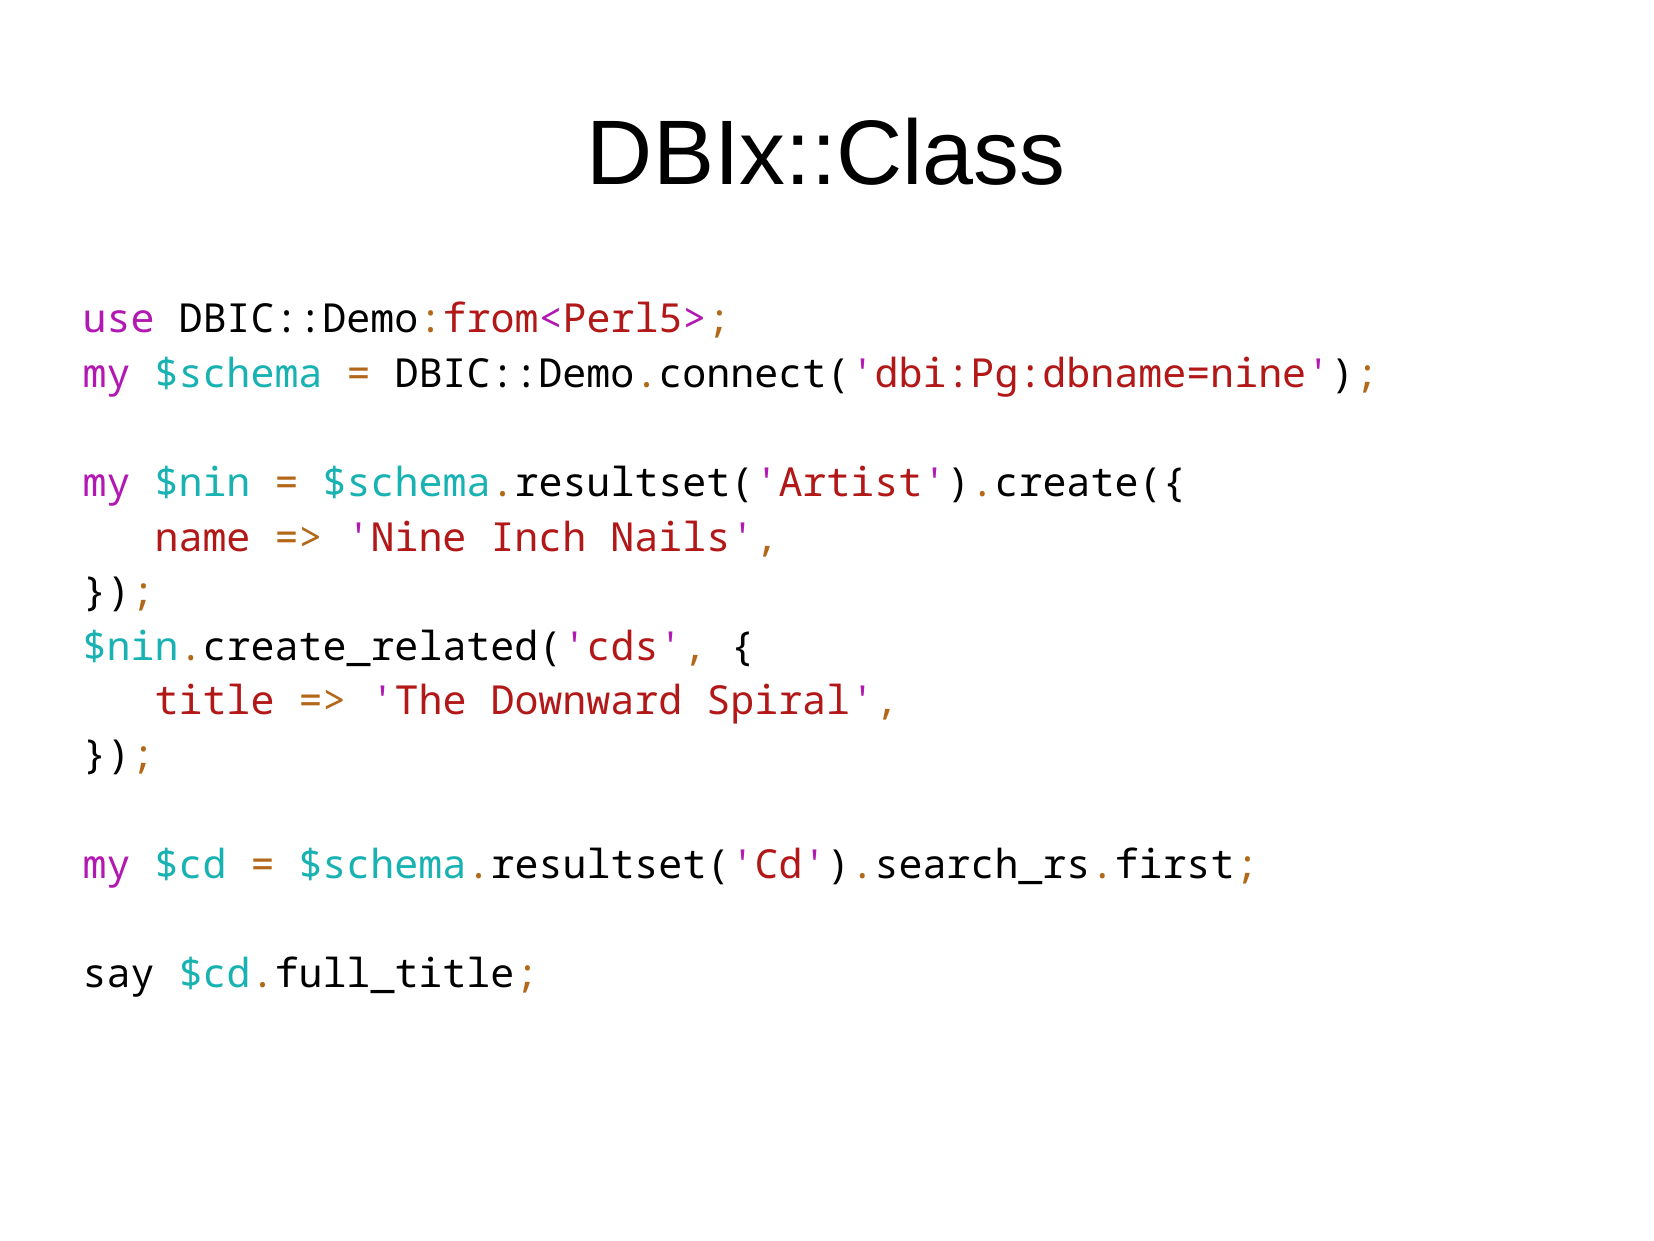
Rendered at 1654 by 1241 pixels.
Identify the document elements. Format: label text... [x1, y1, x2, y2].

title DBIx::Class [82, 49, 1571, 257]
list use DBIC::Demo:from<Perl5>; my $schema = DBIC::Demo.connect('dbi:Pg:dbname=nine'); my $nin = $schema.resultset('Artist').create({ name => 'Nine Inch Nails', }); $nin.create_related('cds', { title => 'The Downward Spiral', }); my $cd = $schema.resultset('Cd').search_rs.first; say $cd.full_title; [82, 290, 1571, 1010]
